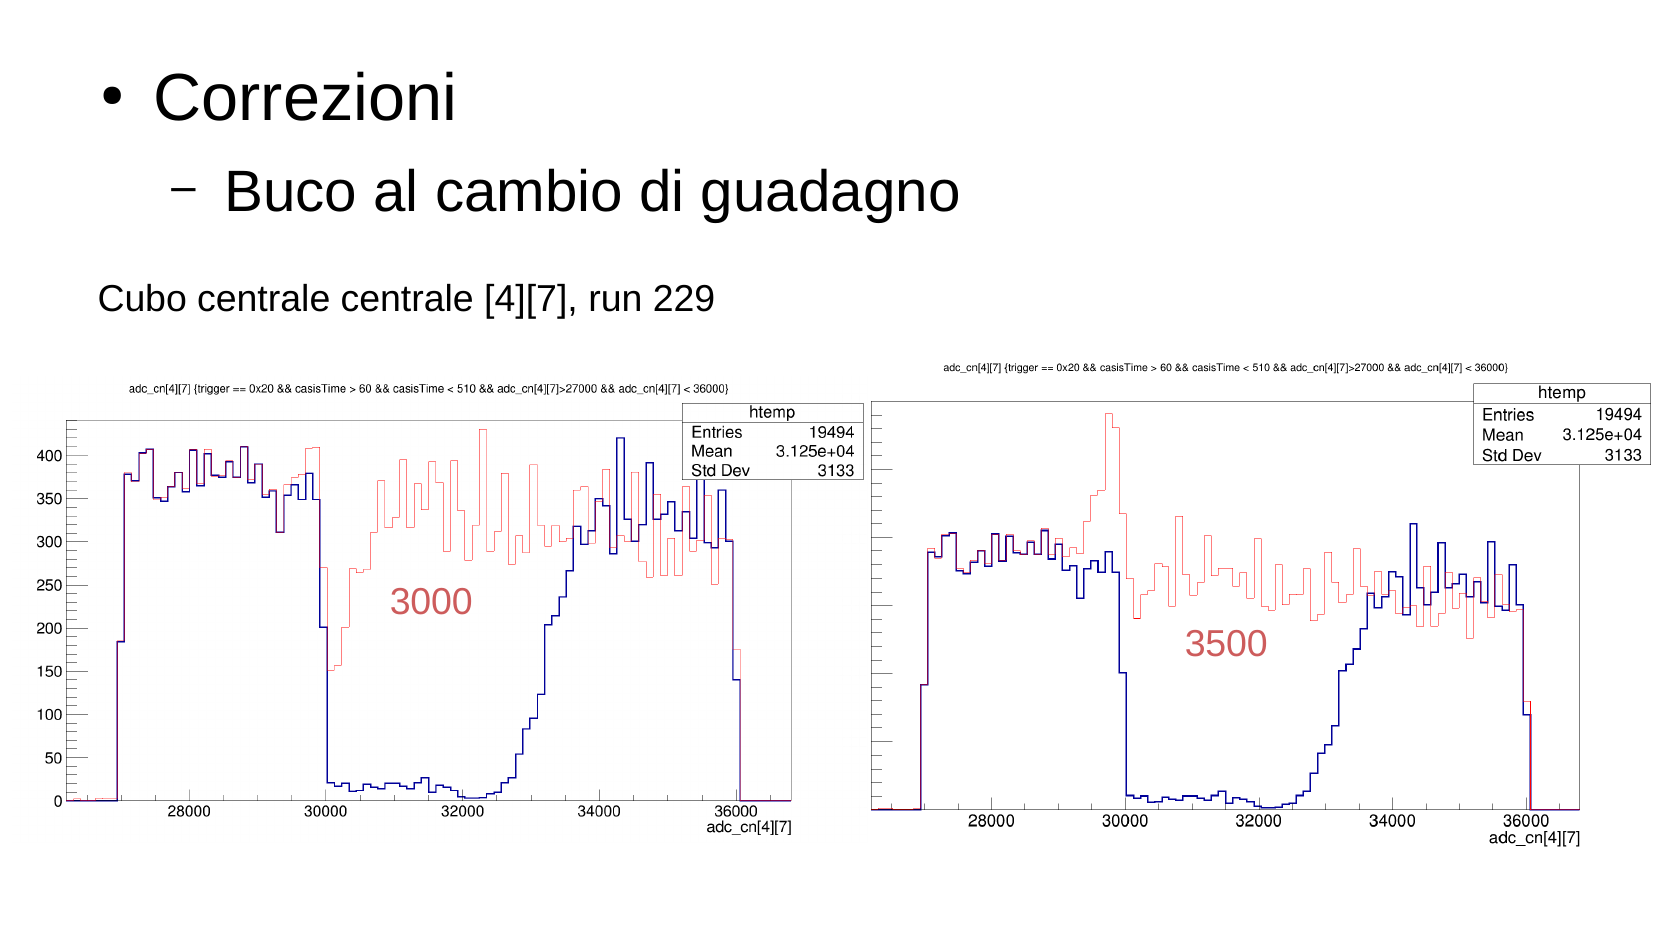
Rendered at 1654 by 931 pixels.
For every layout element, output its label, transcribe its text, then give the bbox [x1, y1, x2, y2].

text_box Cubo centrale centrale [4][7], run 229 [82, 270, 766, 331]
picture [12, 353, 1654, 856]
text_box 3500 [1170, 615, 1321, 672]
text_box 3000 [375, 573, 526, 631]
list Correzioni Buco al cambio di guadagno [82, 60, 1571, 757]
